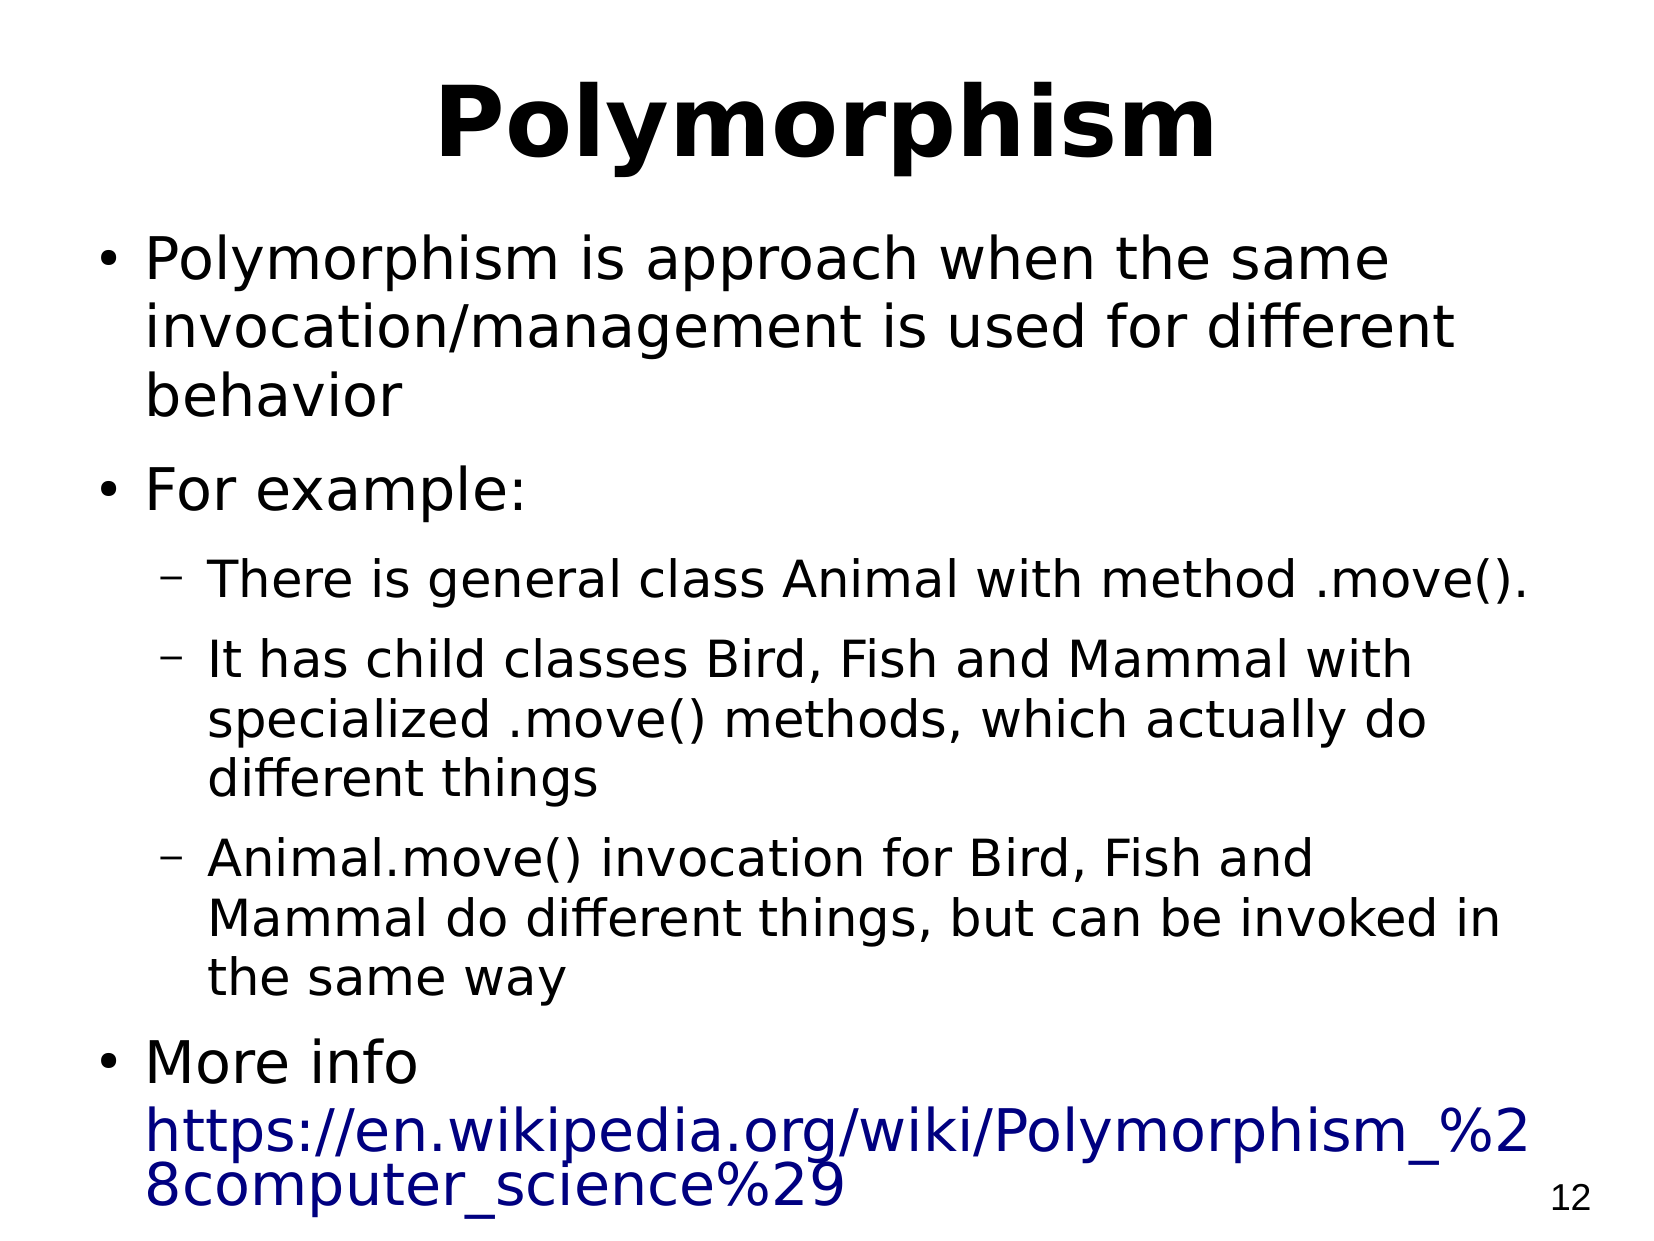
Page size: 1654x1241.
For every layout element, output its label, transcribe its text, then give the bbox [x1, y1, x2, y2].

list Polymorphism is approach when the same invocation/management is used for different behavior For example: There is general class Animal with method .move(). It has child classes Bird, Fish and Mammal with specialized .move() methods, which actually do different things Animal.move() invocation for Bird, Fish and Mammal do different things, but can be invoked in the same way More info https://en.wikipedia.org/wiki/Polymorphism_%28computer_science%29 [82, 225, 1538, 1186]
title Polymorphism [82, 49, 1571, 196]
